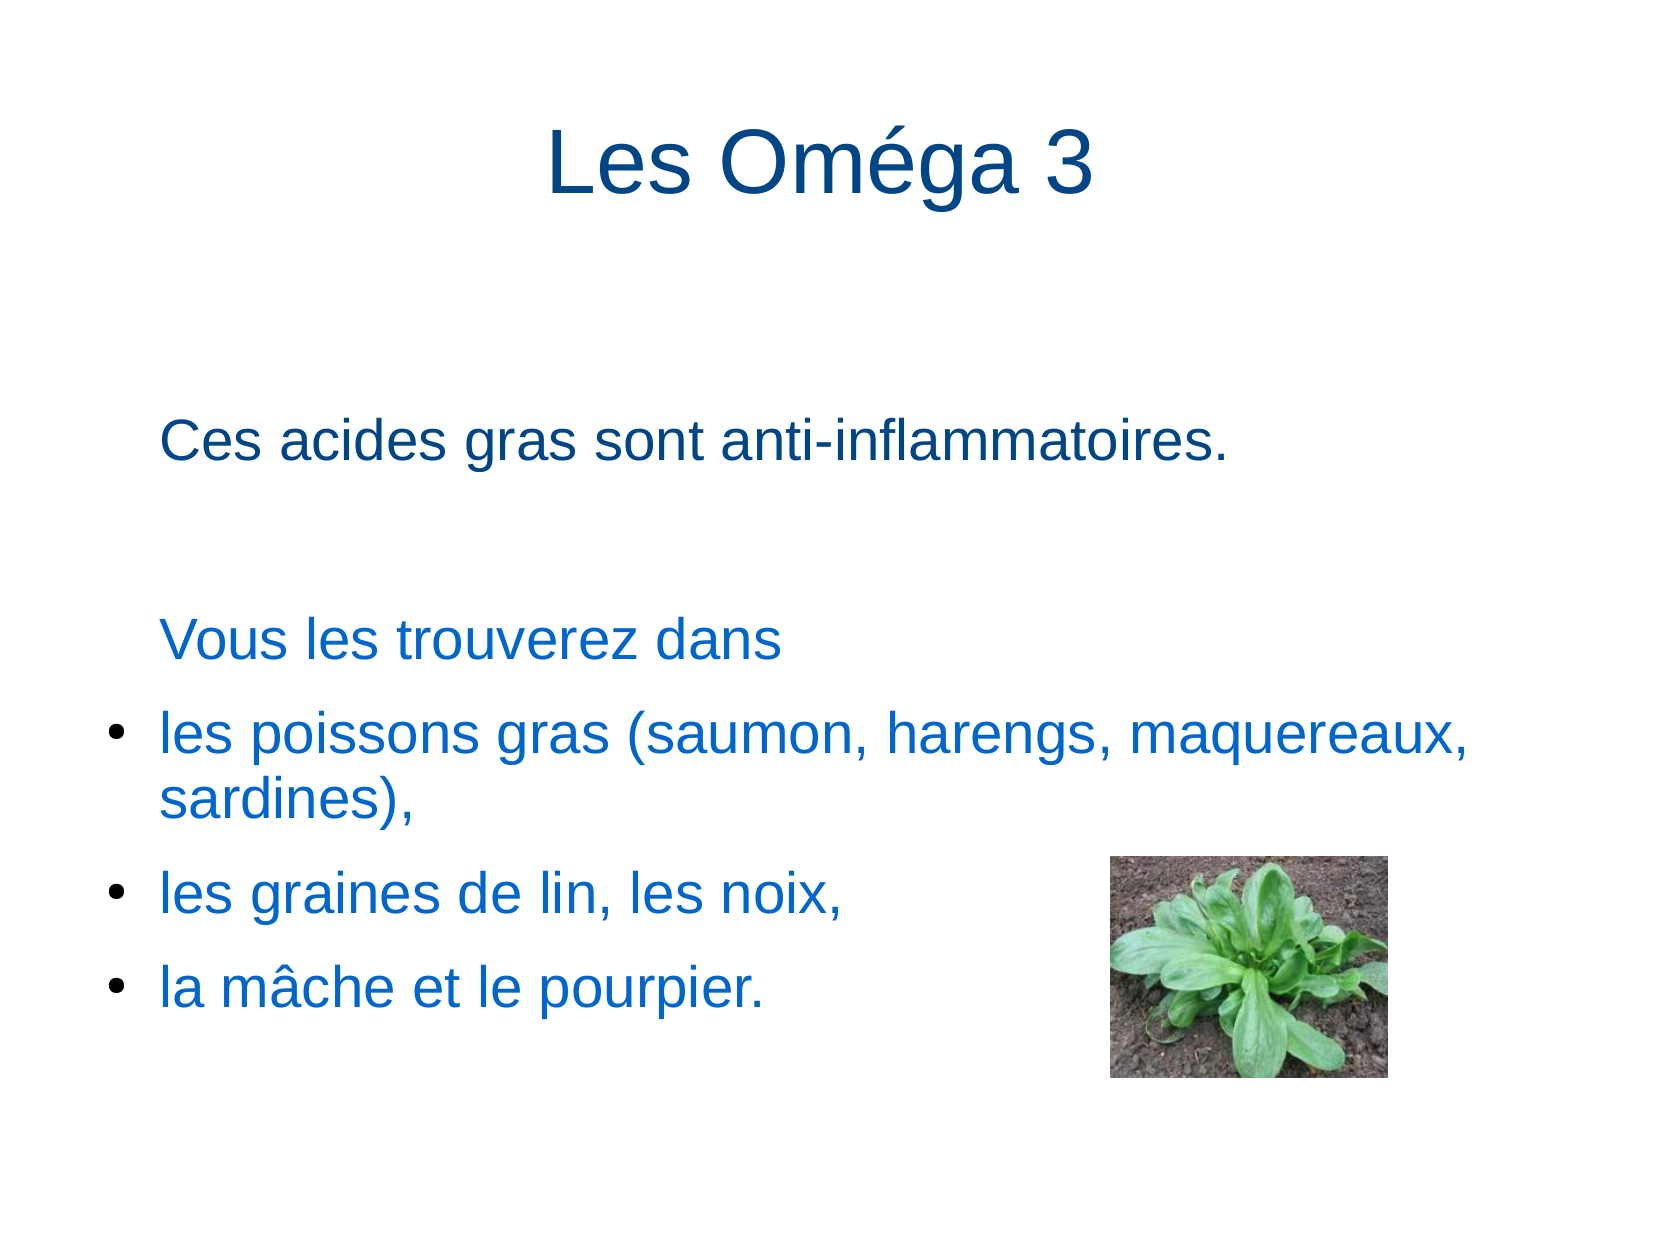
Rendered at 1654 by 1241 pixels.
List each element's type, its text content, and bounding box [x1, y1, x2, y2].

title Les Oméga 3 [76, 58, 1565, 266]
list Ces acides gras sont anti-inflammatoires. Vous les trouverez dans les poissons gras (saumon, harengs, maquereaux, sardines), les graines de lin, les noix, la mâche et le pourpier. [88, 303, 1577, 1123]
picture [1110, 856, 1388, 1078]
